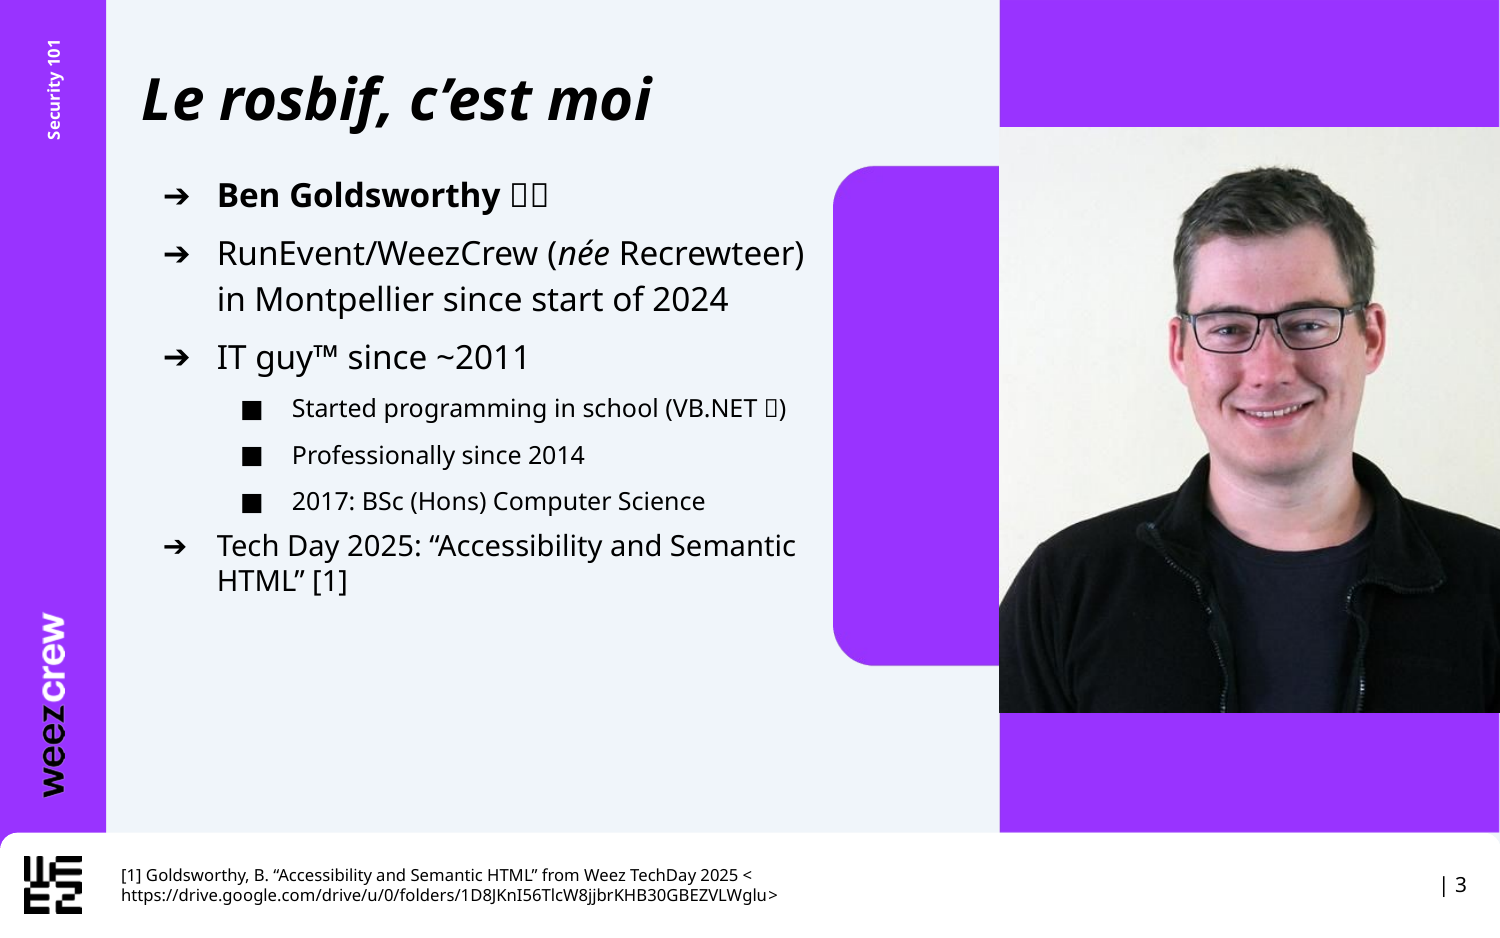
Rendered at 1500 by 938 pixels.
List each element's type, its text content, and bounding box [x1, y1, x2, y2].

picture [833, 0, 1500, 833]
text_box [1] Goldsworthy, B. “Accessibility and Semantic HTML” from Weez TechDay 2025 <https://drive.google.com/drive/u/0/folders/1D8JKnI56TlcW8jjbrKHB30GBEZVLWglu> [106, 832, 1394, 938]
title Le rosbif, c’est moi [126, 24, 806, 153]
list Ben Goldsworthy 🇬🇧 RunEvent/WeezCrew (née Recrewteer) in Montpellier since start of 2024 IT guy™️ since ~2011 Started programming in school (VB.NET 🤮) Professionally since 2014 2017: BSc (Hons) Computer Science Tech Day 2025: “Accessibility and Semantic HTML” [1] [126, 153, 826, 774]
picture [43, 612, 65, 798]
slide_number | <number> [1394, 850, 1482, 922]
title Security 101 [0, 24, 107, 497]
picture [24, 856, 82, 914]
